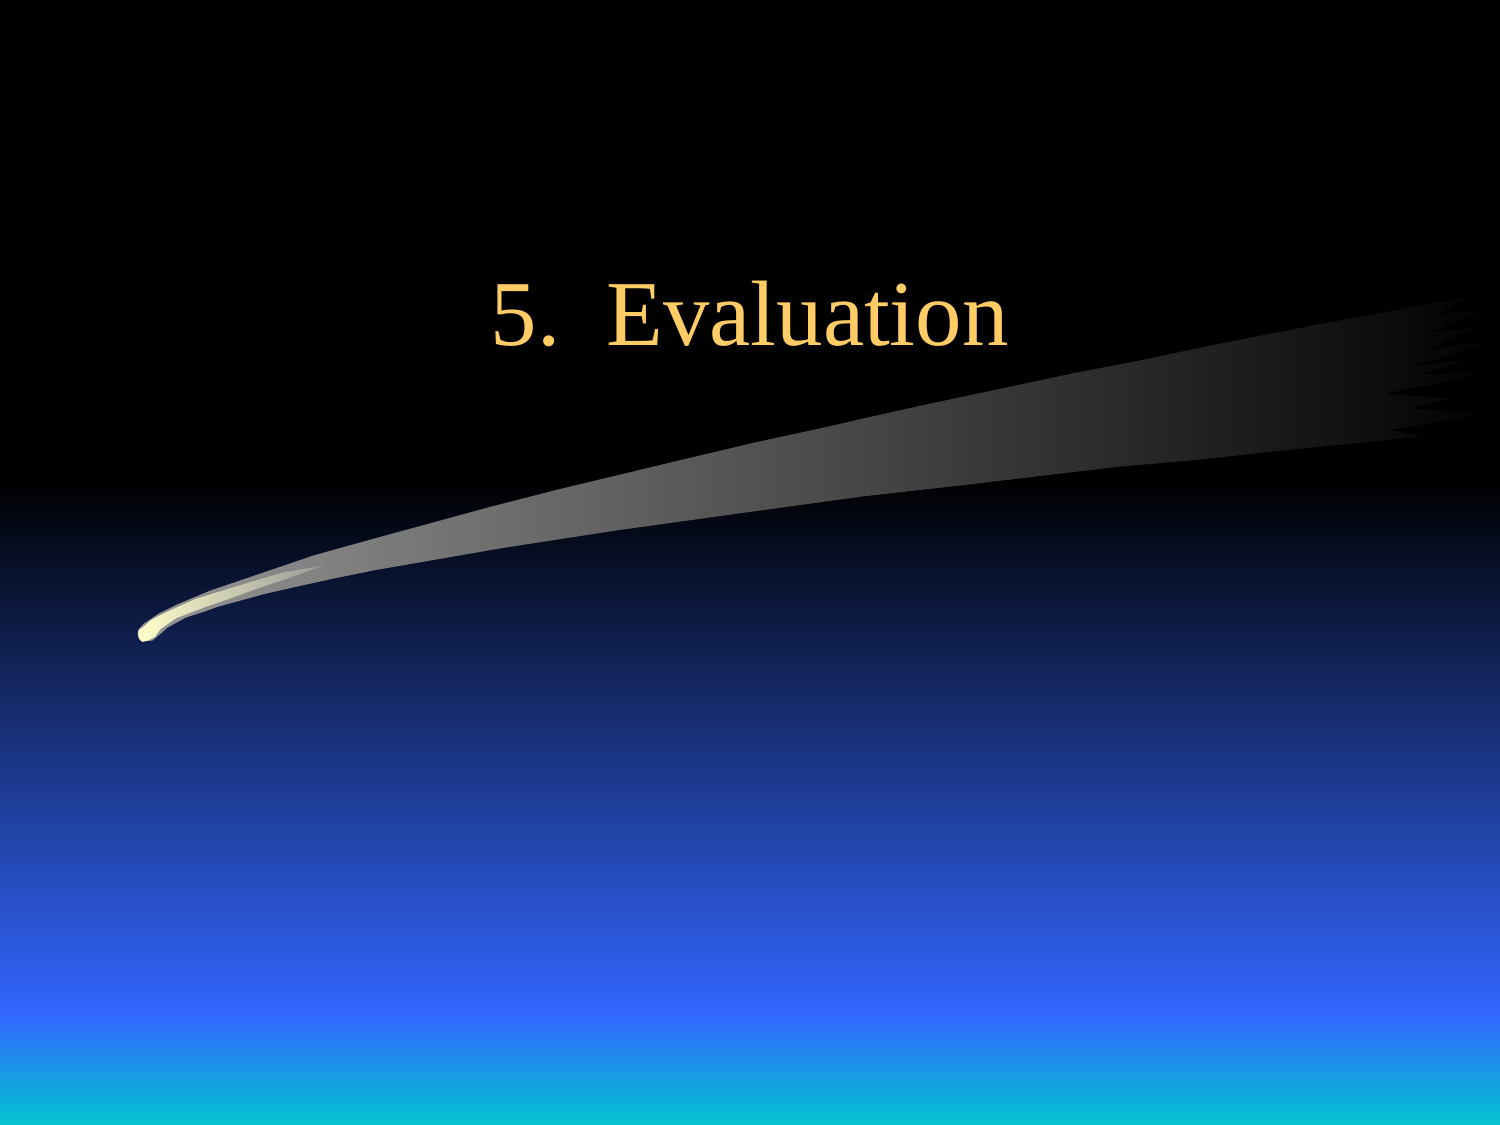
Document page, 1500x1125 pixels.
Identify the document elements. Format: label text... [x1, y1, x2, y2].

title 5. Evaluation [112, 185, 1388, 374]
